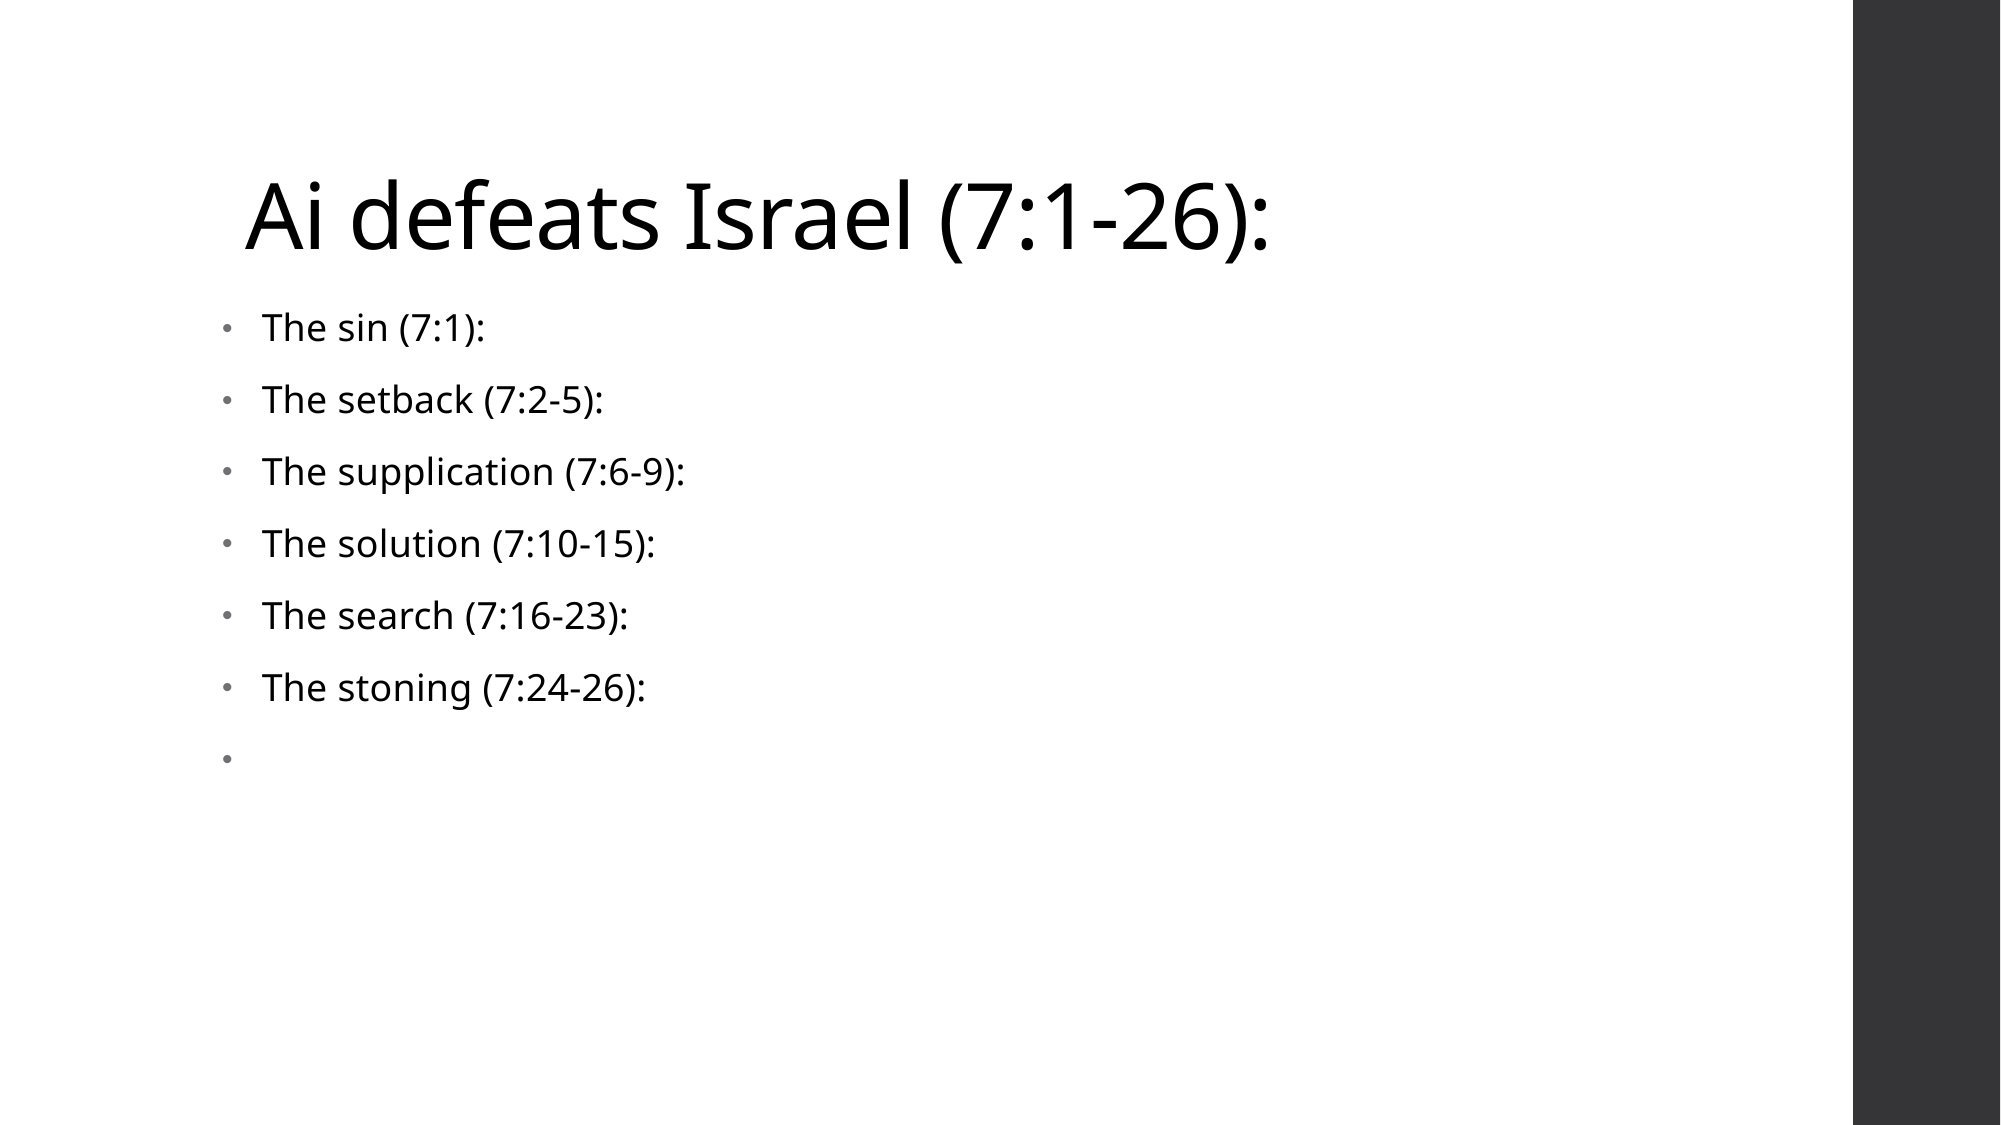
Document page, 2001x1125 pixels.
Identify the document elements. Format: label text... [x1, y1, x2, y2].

list The sin (7:1): The setback (7:2-5): The supplication (7:6-9): The solution (7:10-15): The search (7:16-23): The stoning (7:24-26): [206, 299, 1617, 1014]
title Ai defeats Israel (7:1-26): [206, 60, 1797, 278]
